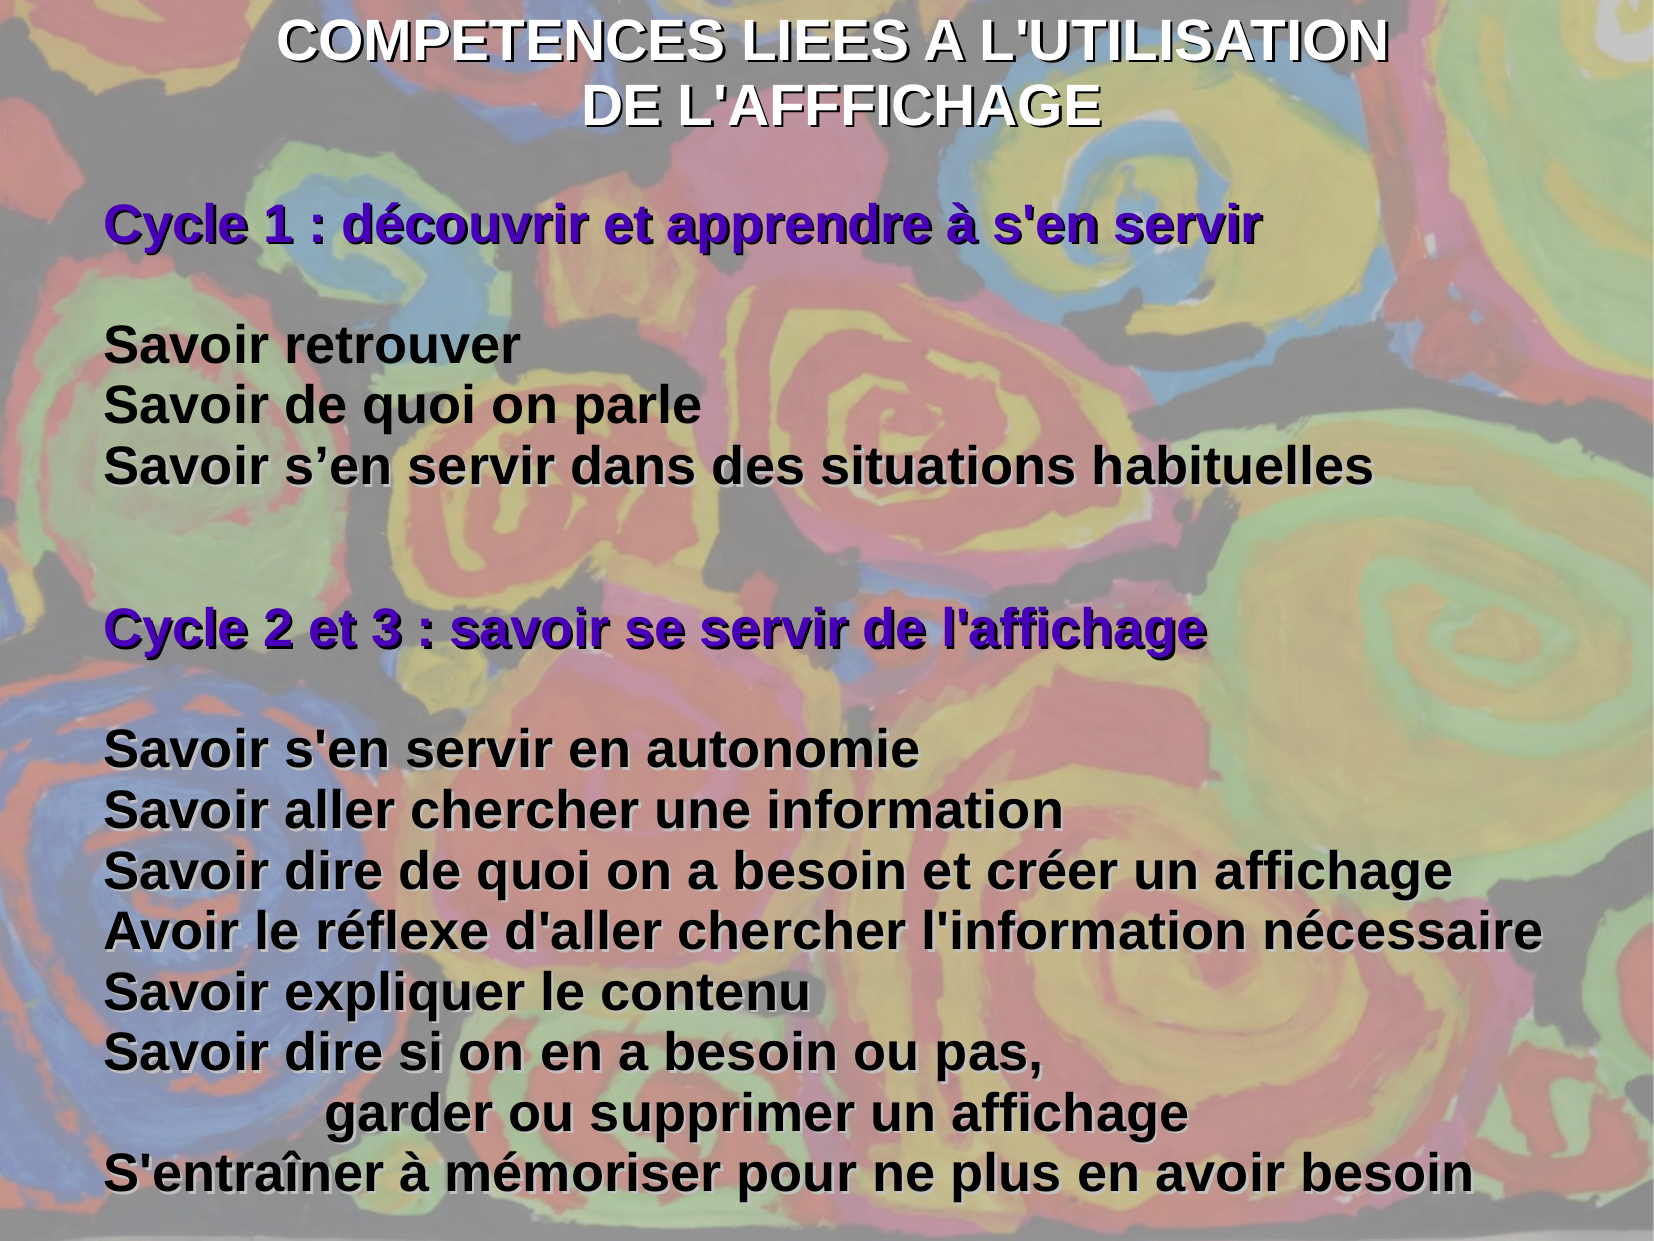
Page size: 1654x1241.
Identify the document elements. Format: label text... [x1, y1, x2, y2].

text_box COMPETENCES LIEES A L'UTILISATION DE L'AFFFICHAGE [147, 0, 1536, 148]
text_box Cycle 1 : découvrir et apprendre à s'en servir Savoir retrouver Savoir de quoi on parle Savoir s’en servir dans des situations habituelles [88, 185, 1506, 511]
text_box Cycle 2 et 3 : savoir se servir de l'affichage Savoir s'en servir en autonomie Savoir aller chercher une information Savoir dire de quoi on a besoin et créer un affichage Avoir le réflexe d'aller chercher l'information nécessaire Savoir expliquer le contenu Savoir dire si on en a besoin ou pas, garder ou supprimer un affichage S'entraîner à mémoriser pour ne plus en avoir besoin [88, 590, 1561, 1226]
picture [0, 0, 1654, 1241]
